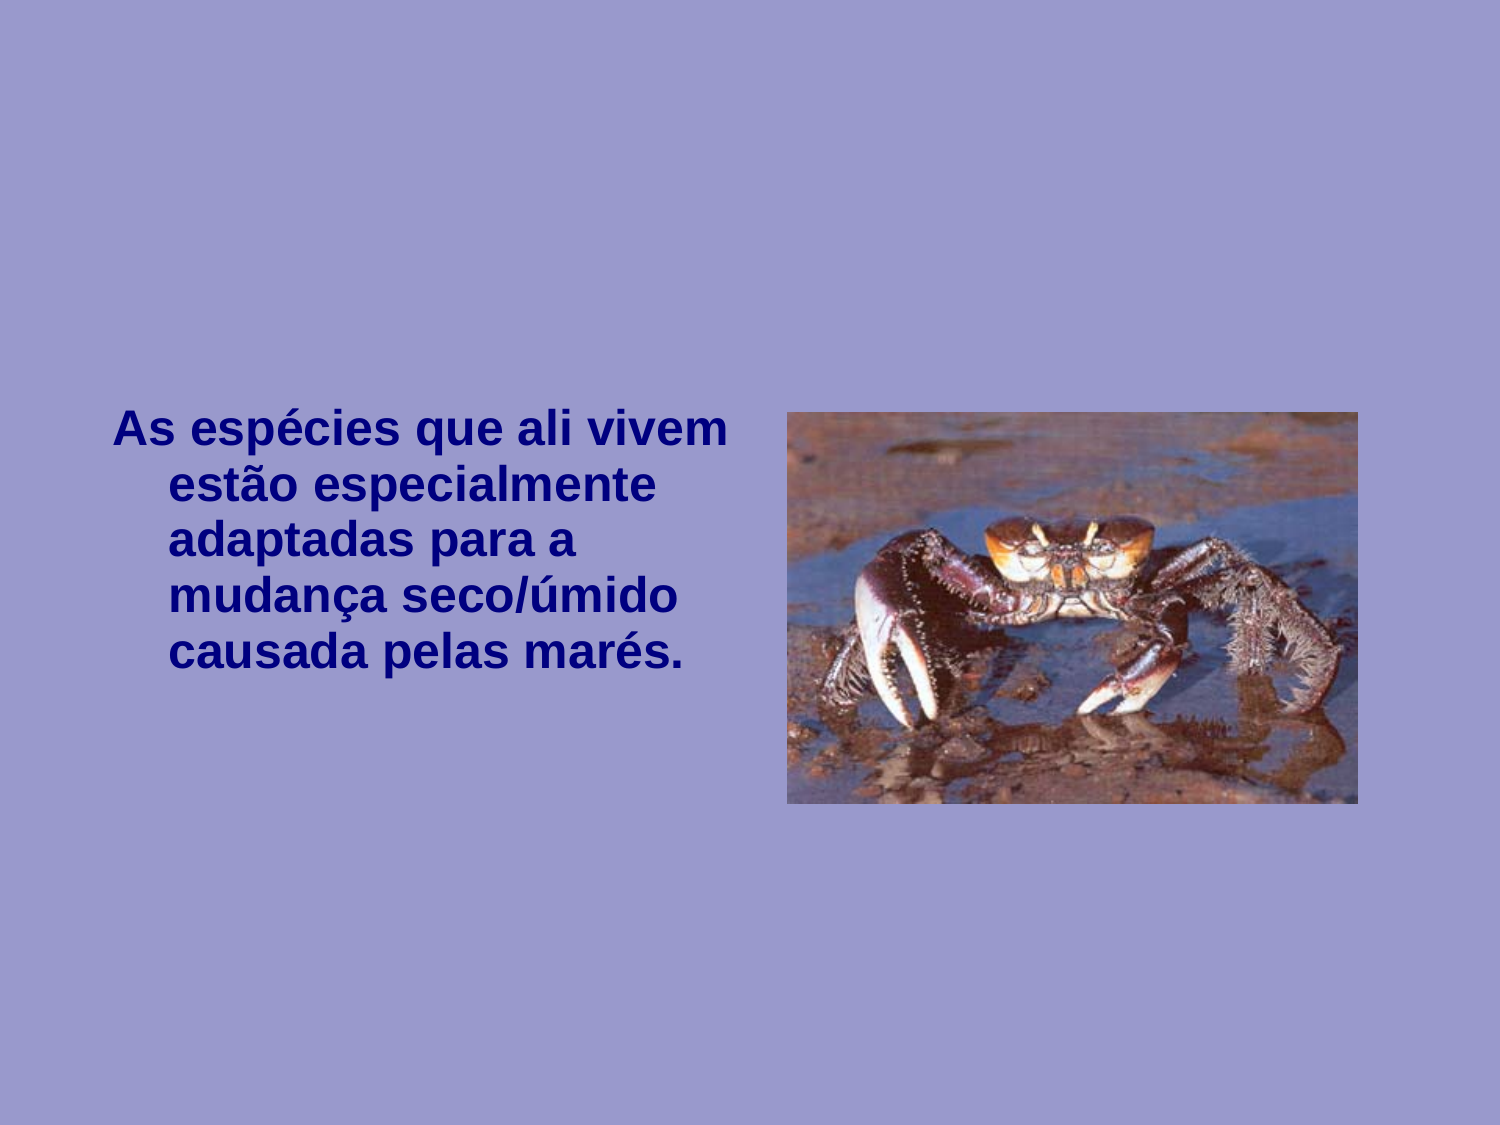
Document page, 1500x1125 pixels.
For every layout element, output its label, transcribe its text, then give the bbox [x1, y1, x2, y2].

picture [765, 324, 1388, 1000]
list As espécies que ali vivem estão especialmente adaptadas para a mudança seco/úmido causada pelas marés. [112, 399, 735, 826]
